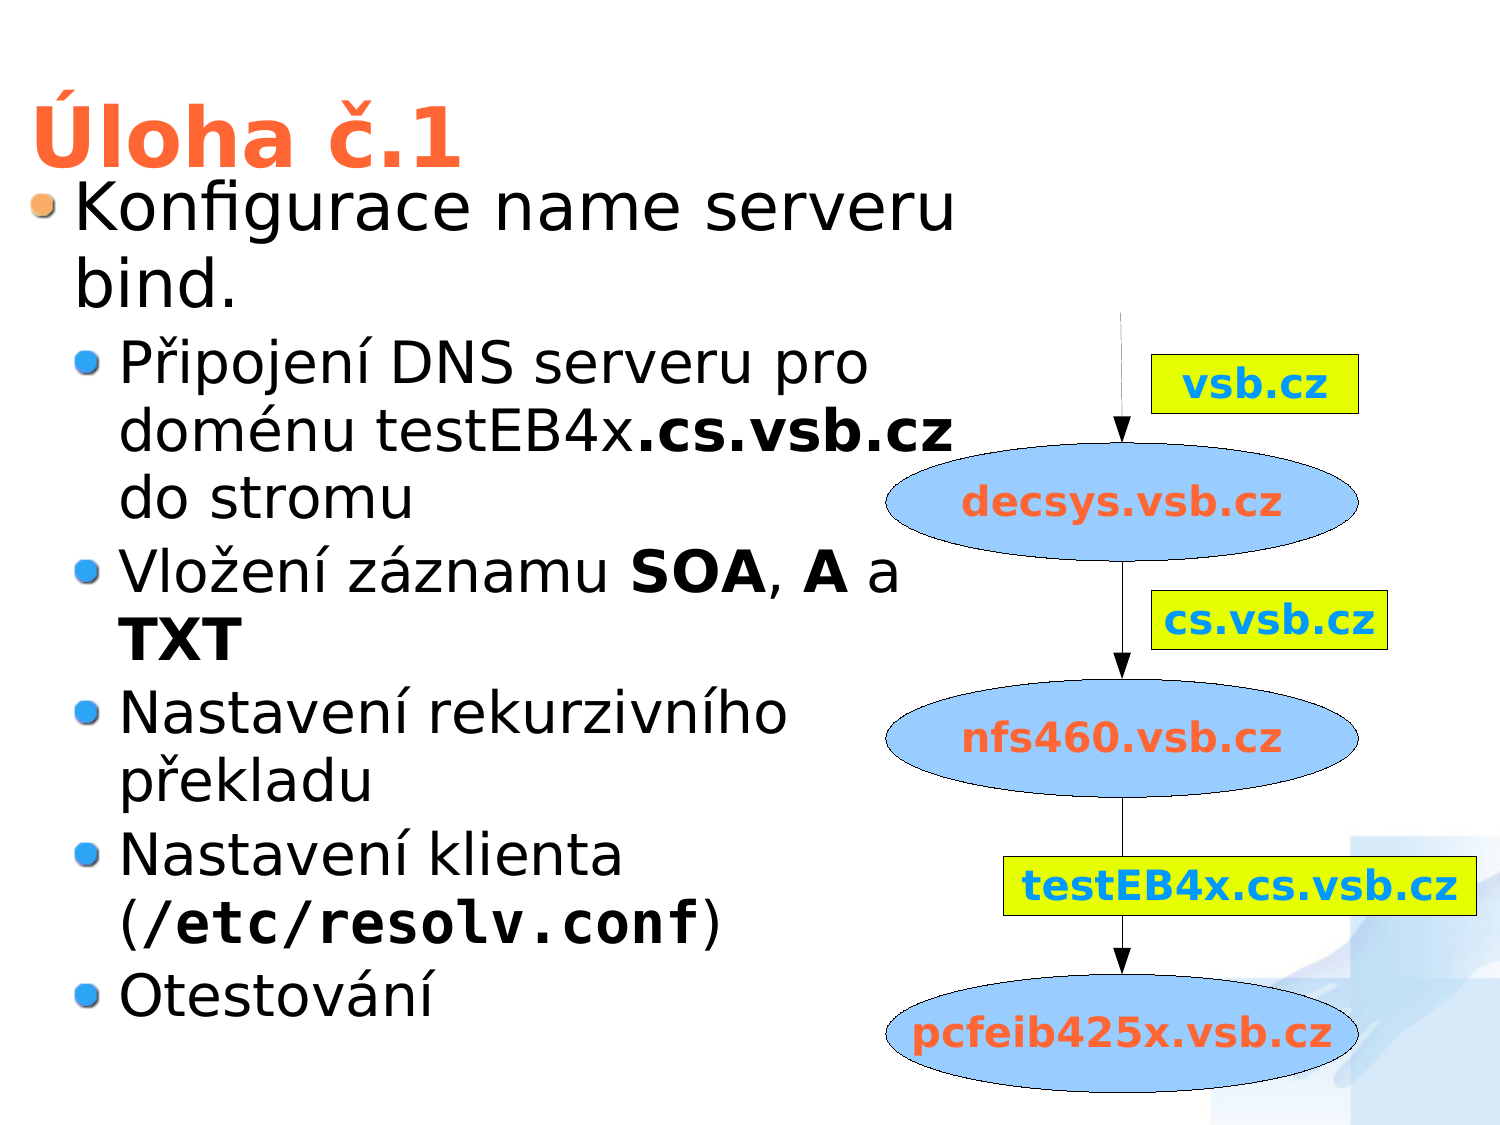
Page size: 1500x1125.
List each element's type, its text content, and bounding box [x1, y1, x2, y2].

list Konfigurace name serveru bind. Připojení DNS serveru pro doménu testEB4x.cs.vsb.cz do stromu Vložení záznamu SOA, A a TXT Nastavení rekurzivního překladu Nastavení klienta (/etc/resolv.conf) Otestování [29, 168, 975, 1099]
text_box decsys.vsb.cz [885, 442, 1359, 562]
title Úloha č.1 [29, 21, 1477, 257]
text_box nfs460.vsb.cz [885, 679, 1359, 798]
text_box vsb.cz [1151, 354, 1359, 414]
text_box pcfeib425x.vsb.cz [885, 974, 1359, 1093]
text_box cs.vsb.cz [1151, 590, 1388, 650]
text_box testEB4x.cs.vsb.cz [1003, 856, 1477, 916]
picture [0, 0, 1500, 1125]
